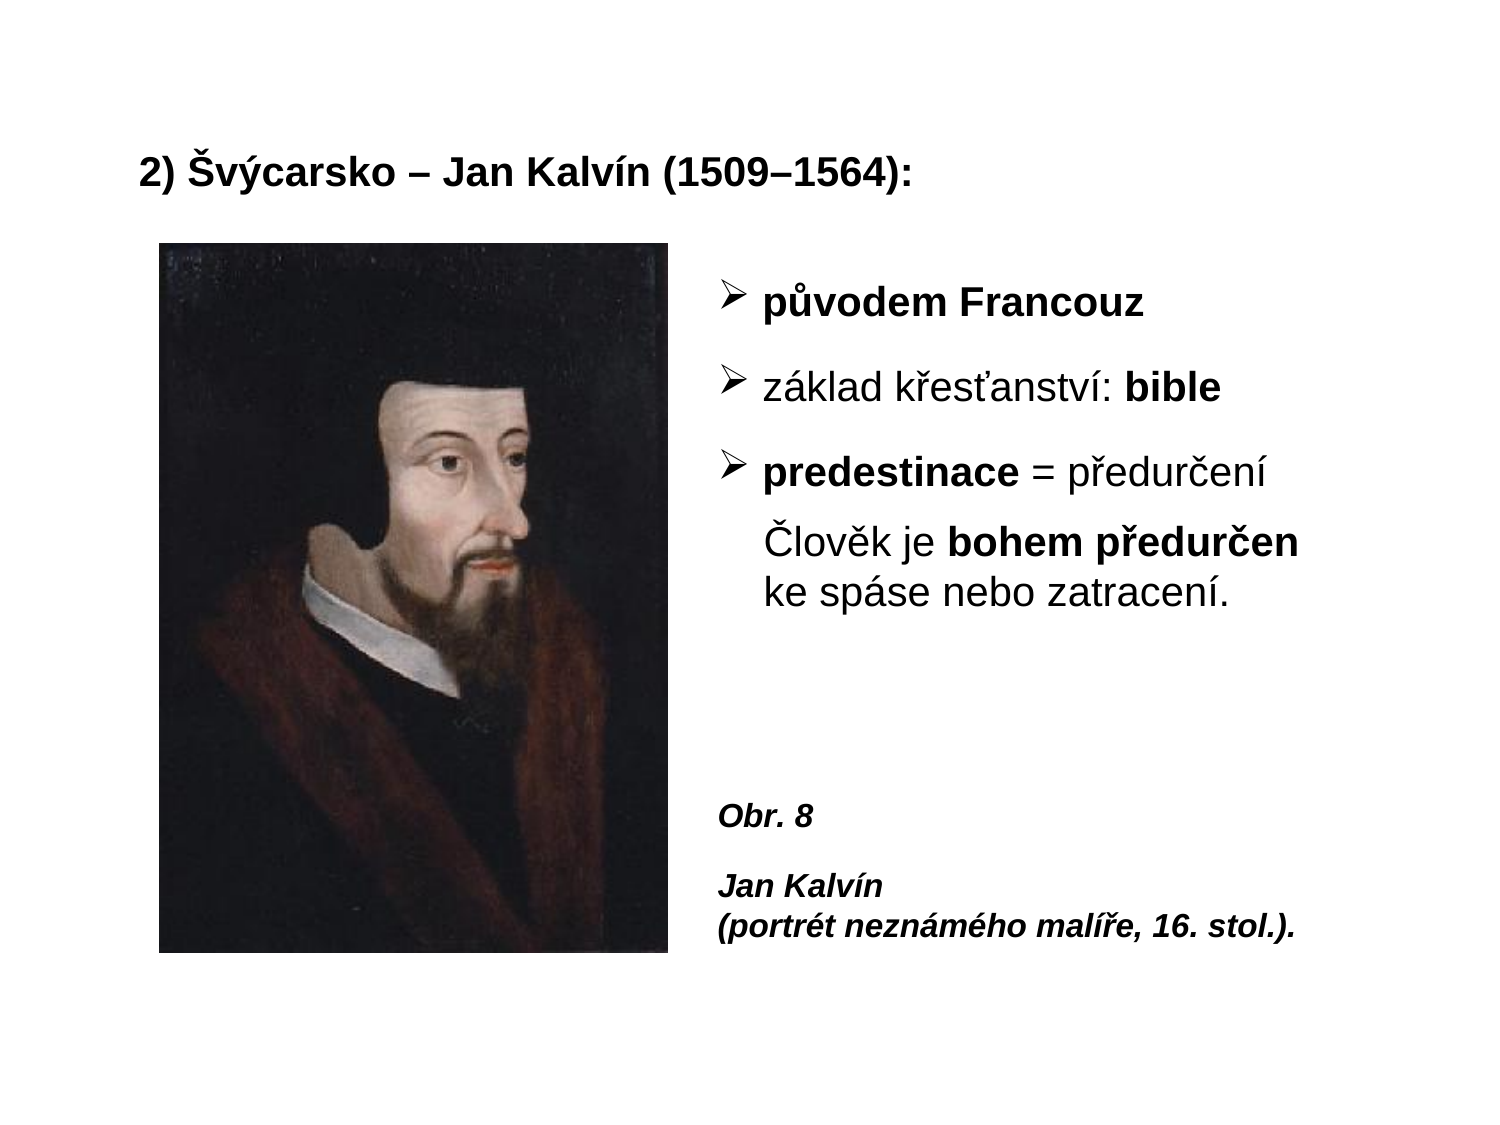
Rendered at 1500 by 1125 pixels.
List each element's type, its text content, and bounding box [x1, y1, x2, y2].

text_box původem Francouz základ křesťanství: bible predestinace = předurčení Člověk je bohem předurčen ke spáse nebo zatracení. [702, 267, 1424, 623]
text_box 2) Švýcarsko – Jan Kalvín (1509–1564): [123, 137, 1022, 203]
picture [159, 243, 668, 953]
text_box Obr. 8 Jan Kalvín (portrét neznámého malíře, 16. stol.). [702, 786, 1329, 953]
